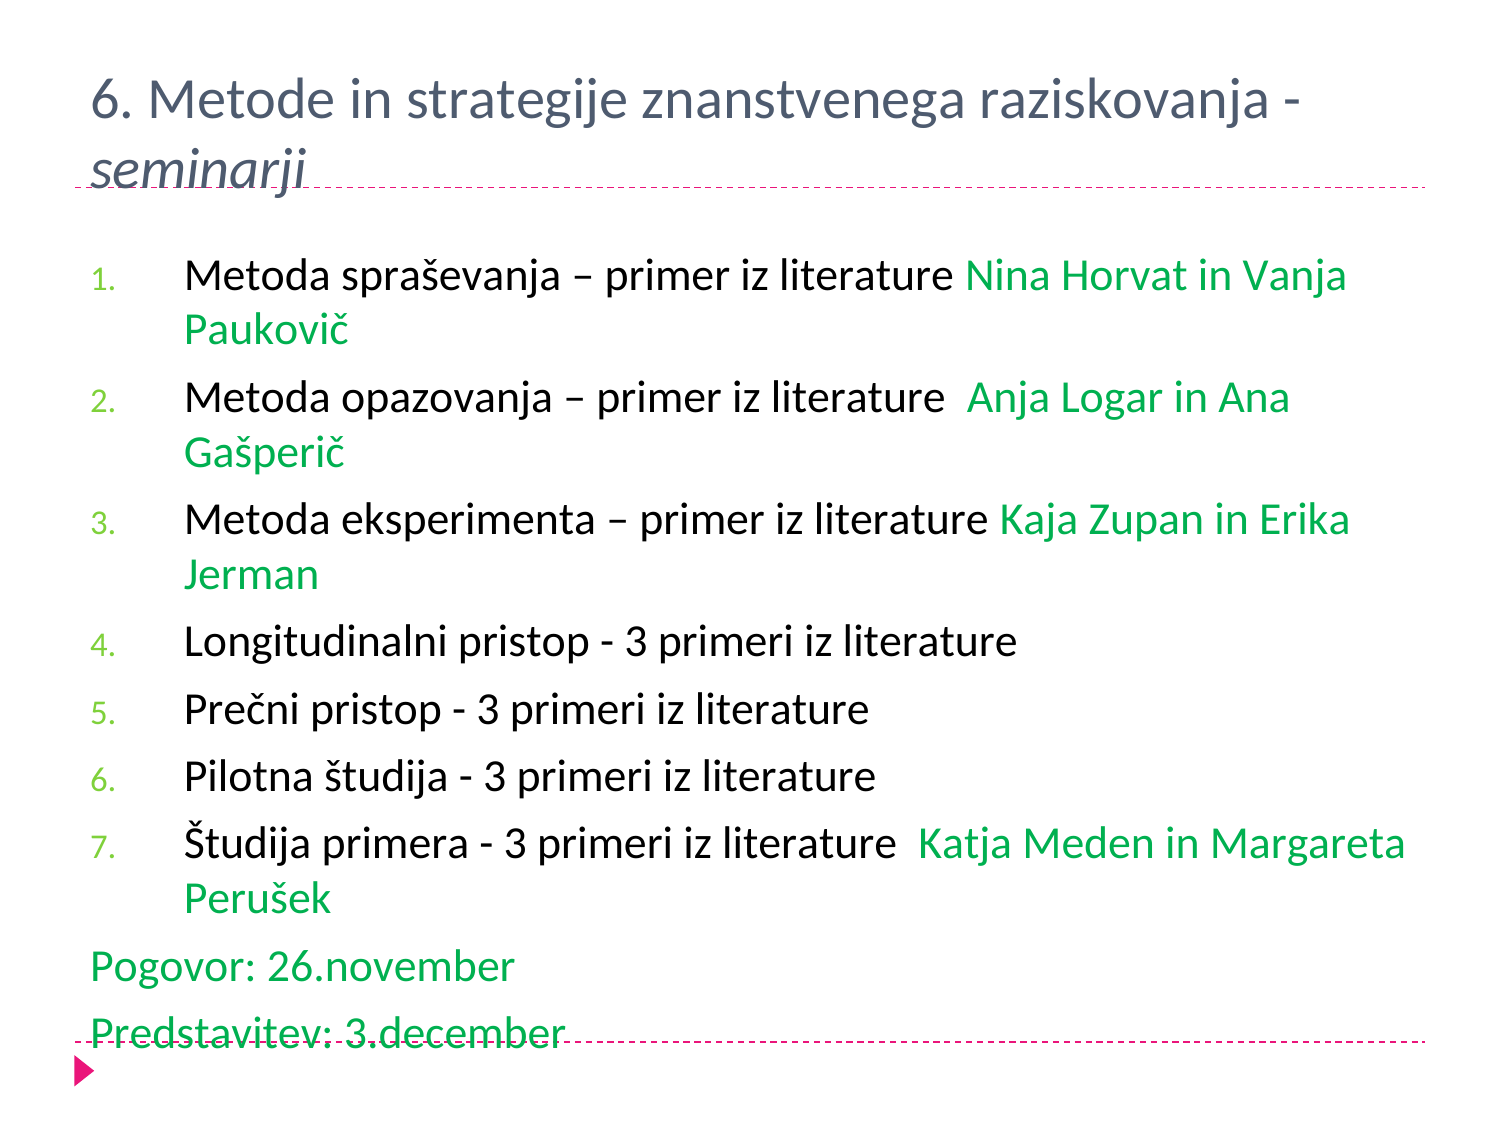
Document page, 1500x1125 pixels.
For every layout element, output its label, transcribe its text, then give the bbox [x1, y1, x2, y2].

title 6. Metode in strategije znanstvenega raziskovanja - seminarji [75, 45, 1426, 208]
list Metoda spraševanja – primer iz literature Nina Horvat in Vanja Paukovič Metoda opazovanja – primer iz literature Anja Logar in Ana Gašperič Metoda eksperimenta – primer iz literature Kaja Zupan in Erika Jerman Longitudinalni pristop - 3 primeri iz literature Prečni pristop - 3 primeri iz literature Pilotna študija - 3 primeri iz literature Študija primera - 3 primeri iz literature Katja Meden in Margareta Perušek Pogovor: 26.november Predstavitev: 3.december [75, 236, 1426, 1067]
